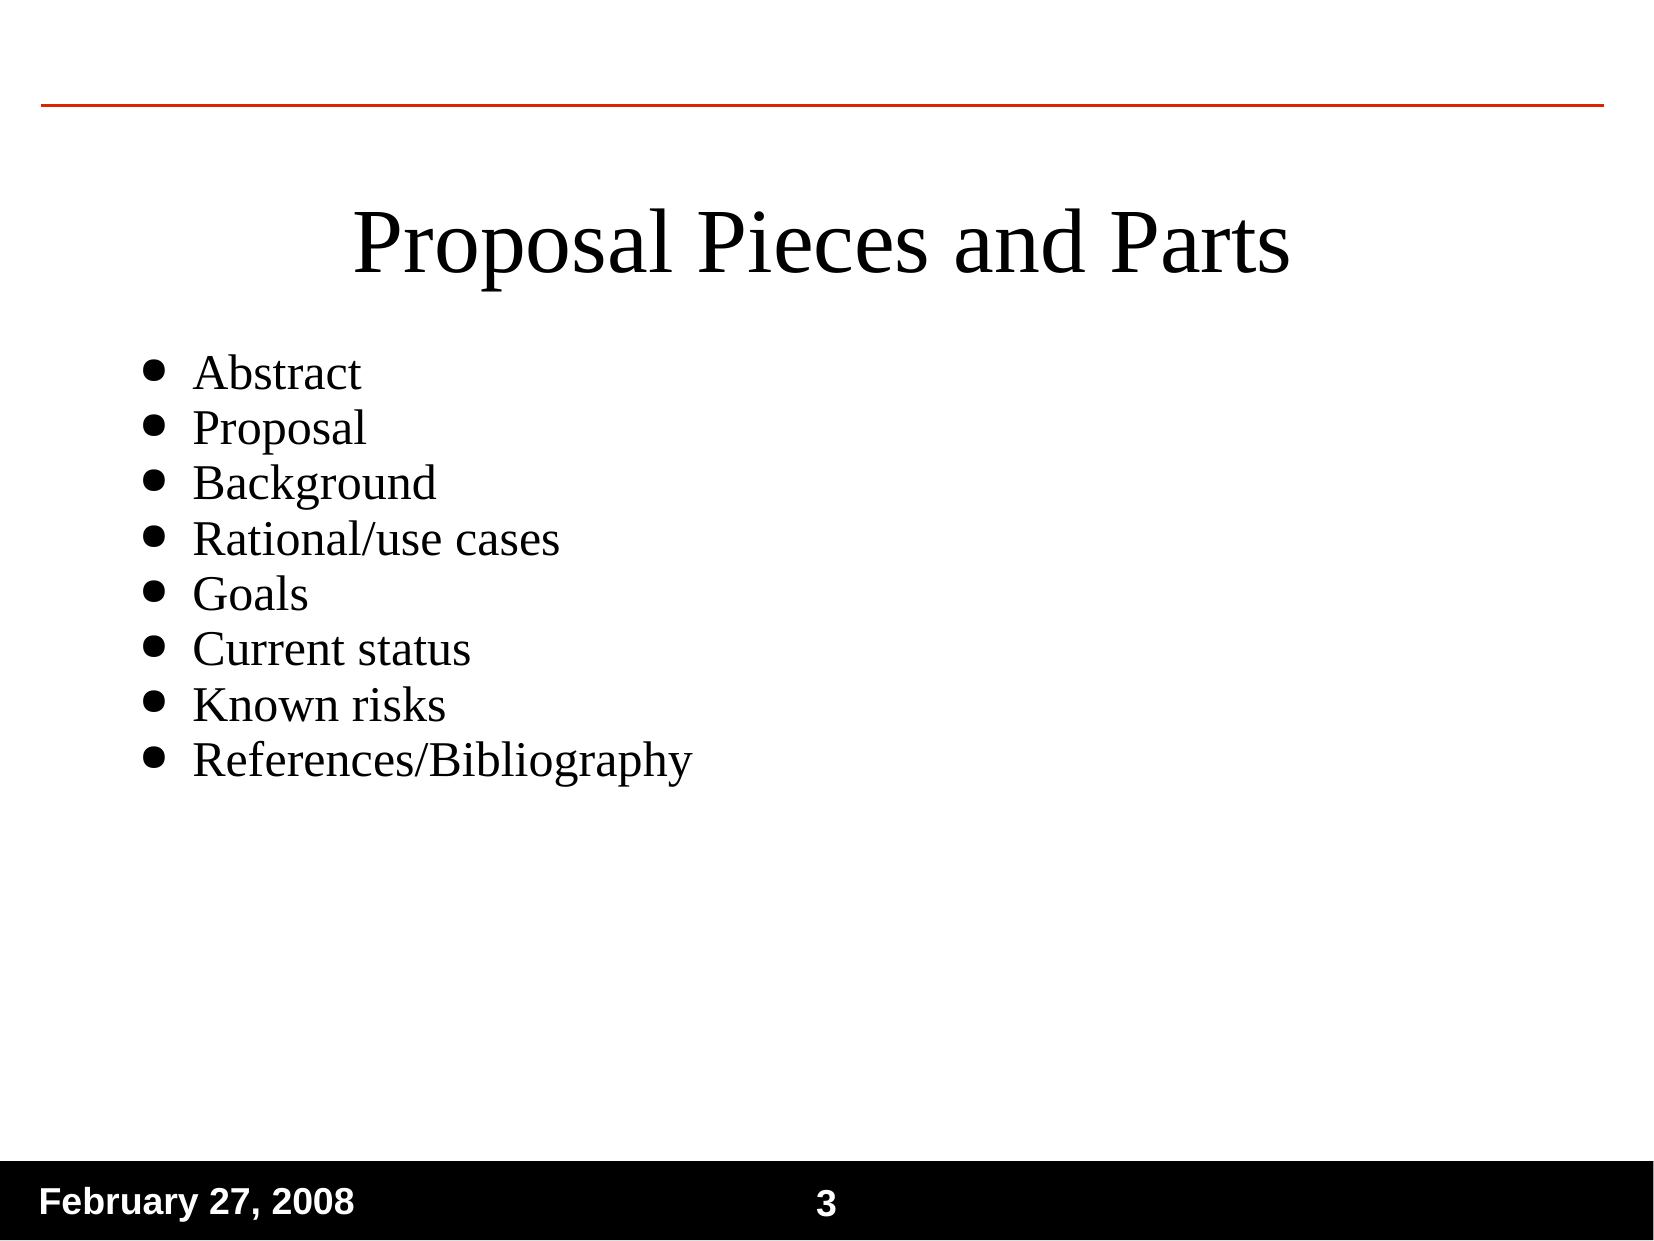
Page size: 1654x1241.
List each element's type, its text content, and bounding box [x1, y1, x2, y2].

title Proposal Pieces and Parts [117, 137, 1530, 346]
list Abstract Proposal Background Rational/use cases Goals Current status Known risks References/Bibliography [121, 344, 1534, 1127]
